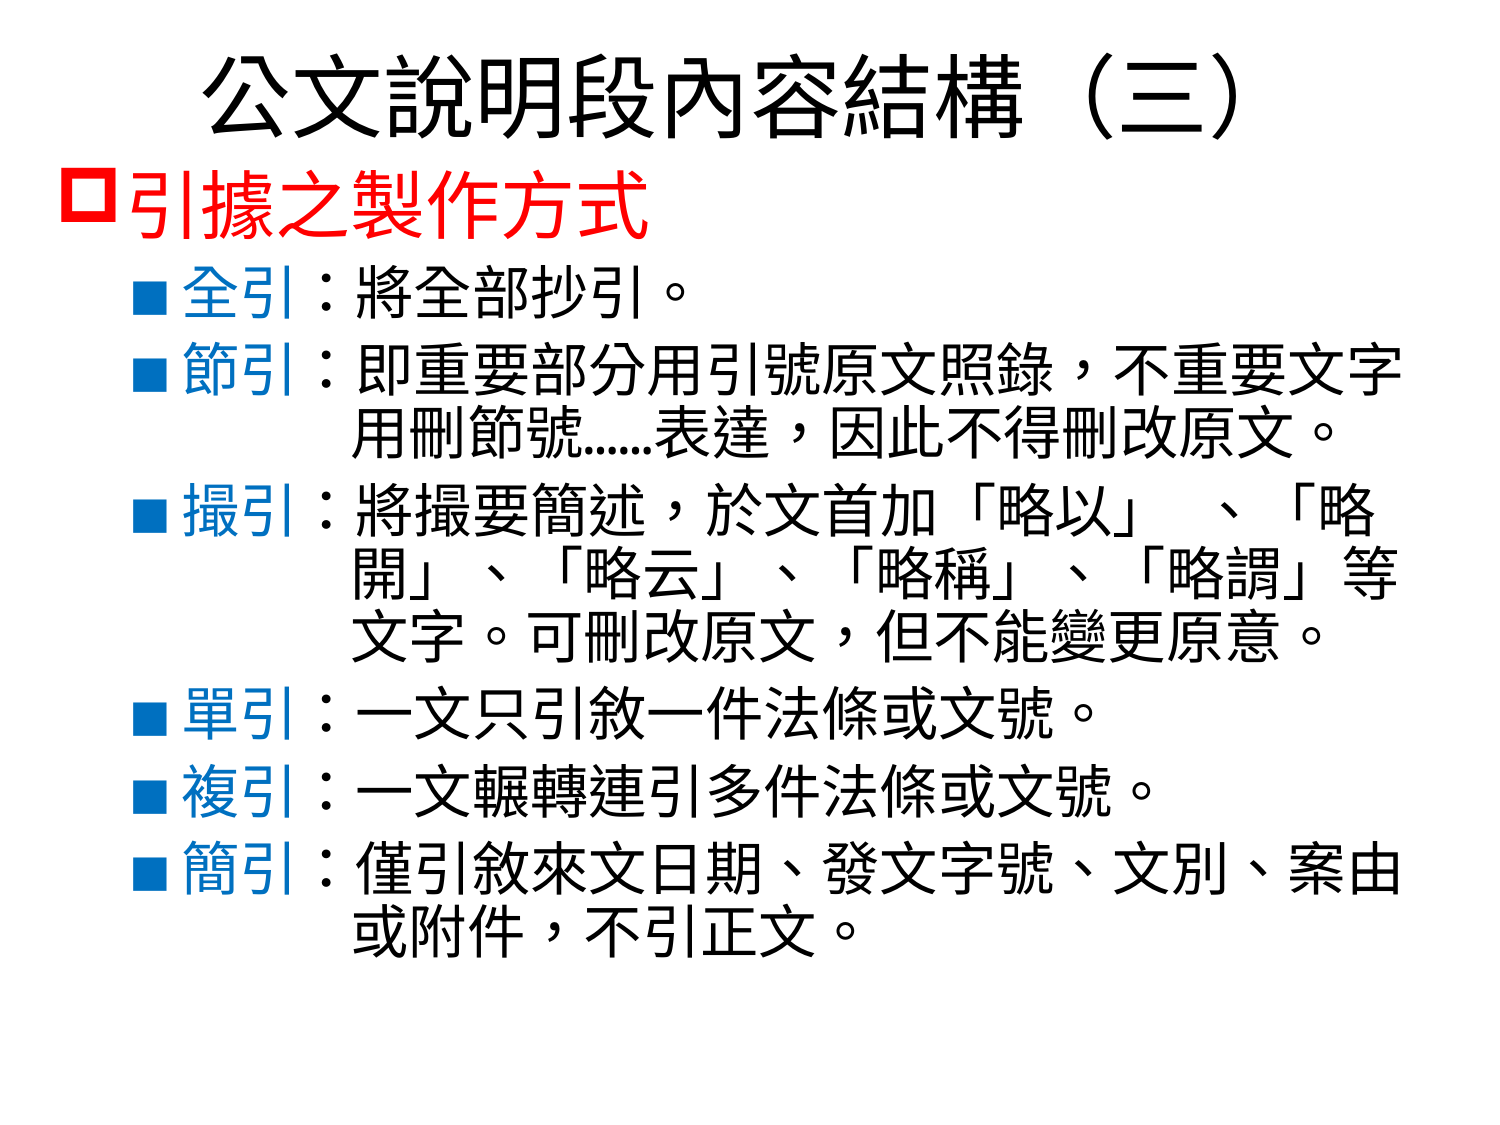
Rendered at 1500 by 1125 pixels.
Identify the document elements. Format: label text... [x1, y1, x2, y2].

text_box 公文說明段內容結構（三） [135, 19, 1365, 160]
text_box 引據之製作方式 ■全引：將全部抄引。 ■節引：即重要部分用引號原文照錄，不重要文字用刪節號……表達，因此不得刪改原文。 ■撮引：將撮要簡述，於文首加「略以」 、「略開」、「略云」、「略稱」、「略謂」等文字。可刪改原文，但不能變更原意。 ■單引：一文只引敘一件法條或文號。 ■複引：一文輾轉連引多件法條或文號。 ■簡引：僅引敘來文日期、發文字號、文別、案由或附件，不引正文。 [41, 160, 1447, 1059]
